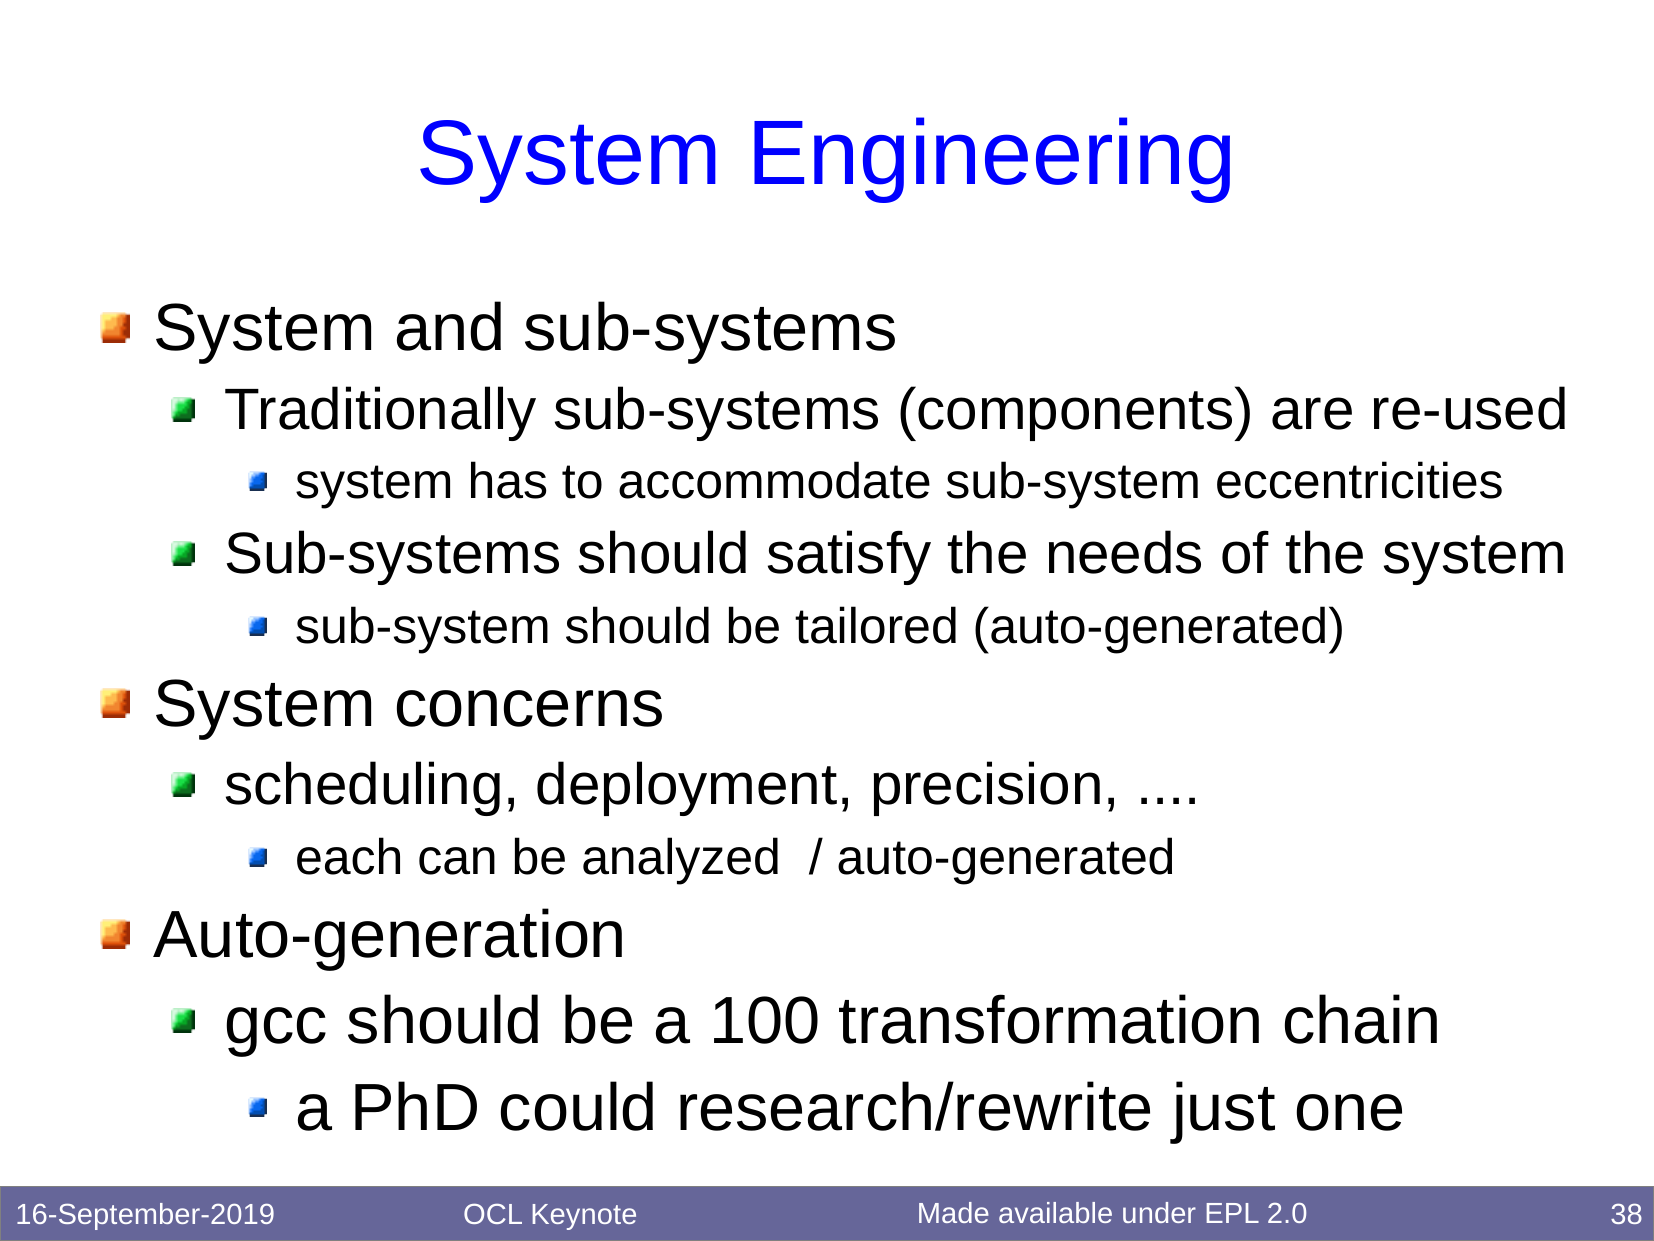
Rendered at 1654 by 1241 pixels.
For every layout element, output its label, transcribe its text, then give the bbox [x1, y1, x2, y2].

title System Engineering [82, 49, 1571, 257]
list System and sub-systems Traditionally sub-systems (components) are re-used system has to accommodate sub-system eccentricities Sub-systems should satisfy the needs of the system sub-system should be tailored (auto-generated) System concerns scheduling, deployment, precision, .... each can be analyzed / auto-generated Auto-generation gcc should be a 100 transformation chain a PhD could research/rewrite just one [82, 290, 1571, 1145]
